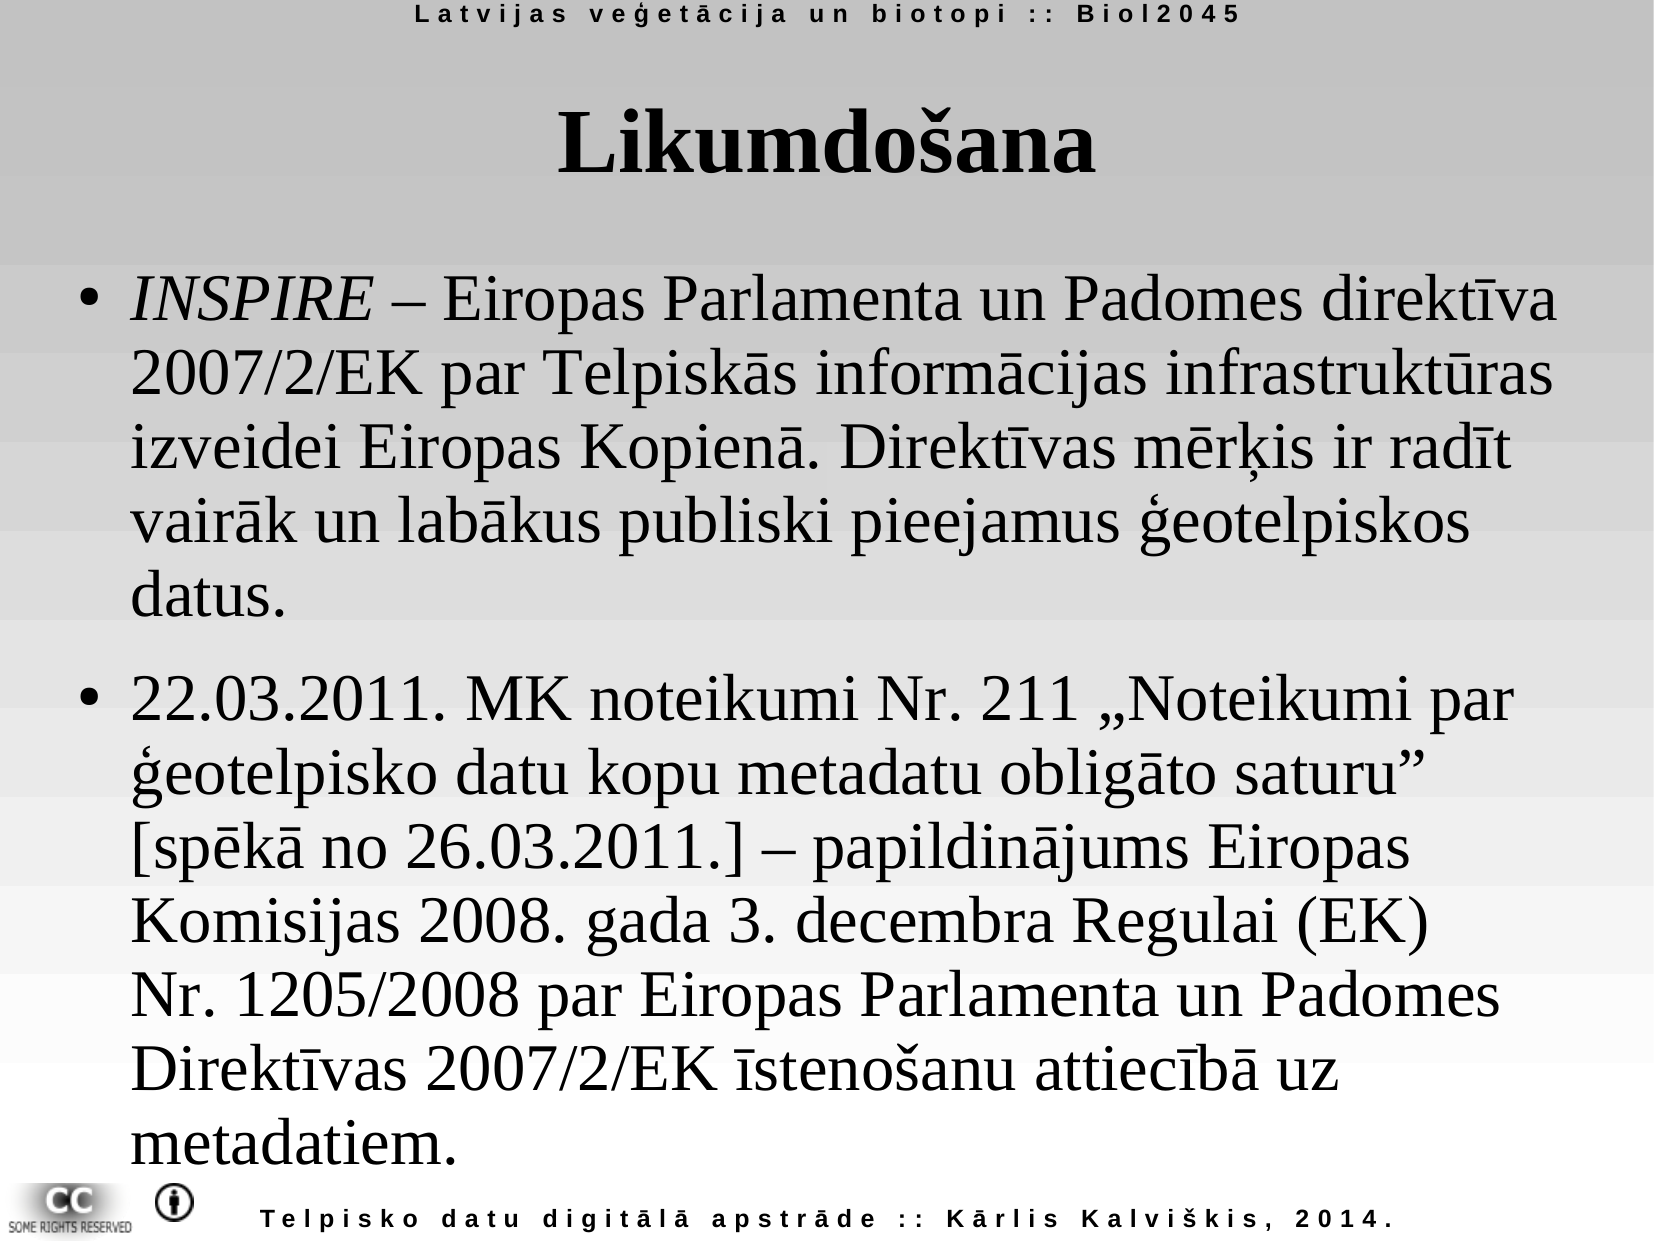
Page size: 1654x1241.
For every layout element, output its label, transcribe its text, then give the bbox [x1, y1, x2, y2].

picture [0, 0, 1654, 1241]
list INSPIRE – Eiropas Parlamenta un Padomes direktīva 2007/2/EK par Telpiskās informācijas infrastruktūras izveidei Eiropas Kopienā. Direktīvas mērķis ir radīt vairāk un labākus publiski pieejamus ģeotelpiskos datus. 22.03.2011. MK noteikumi Nr. 211 „Noteikumi par ģeotelpisko datu kopu metadatu obligāto saturu” [spēkā no 26.03.2011.] – papildinājums Eiropas Komisijas 2008. gada 3. decembra Regulai (EK) Nr. 1205/2008 par Eiropas Parlamenta un Padomes Direktīvas 2007/2/EK īstenošanu attiecībā uz metadatiem. [59, 261, 1596, 1180]
title Likumdošana [59, 37, 1596, 246]
